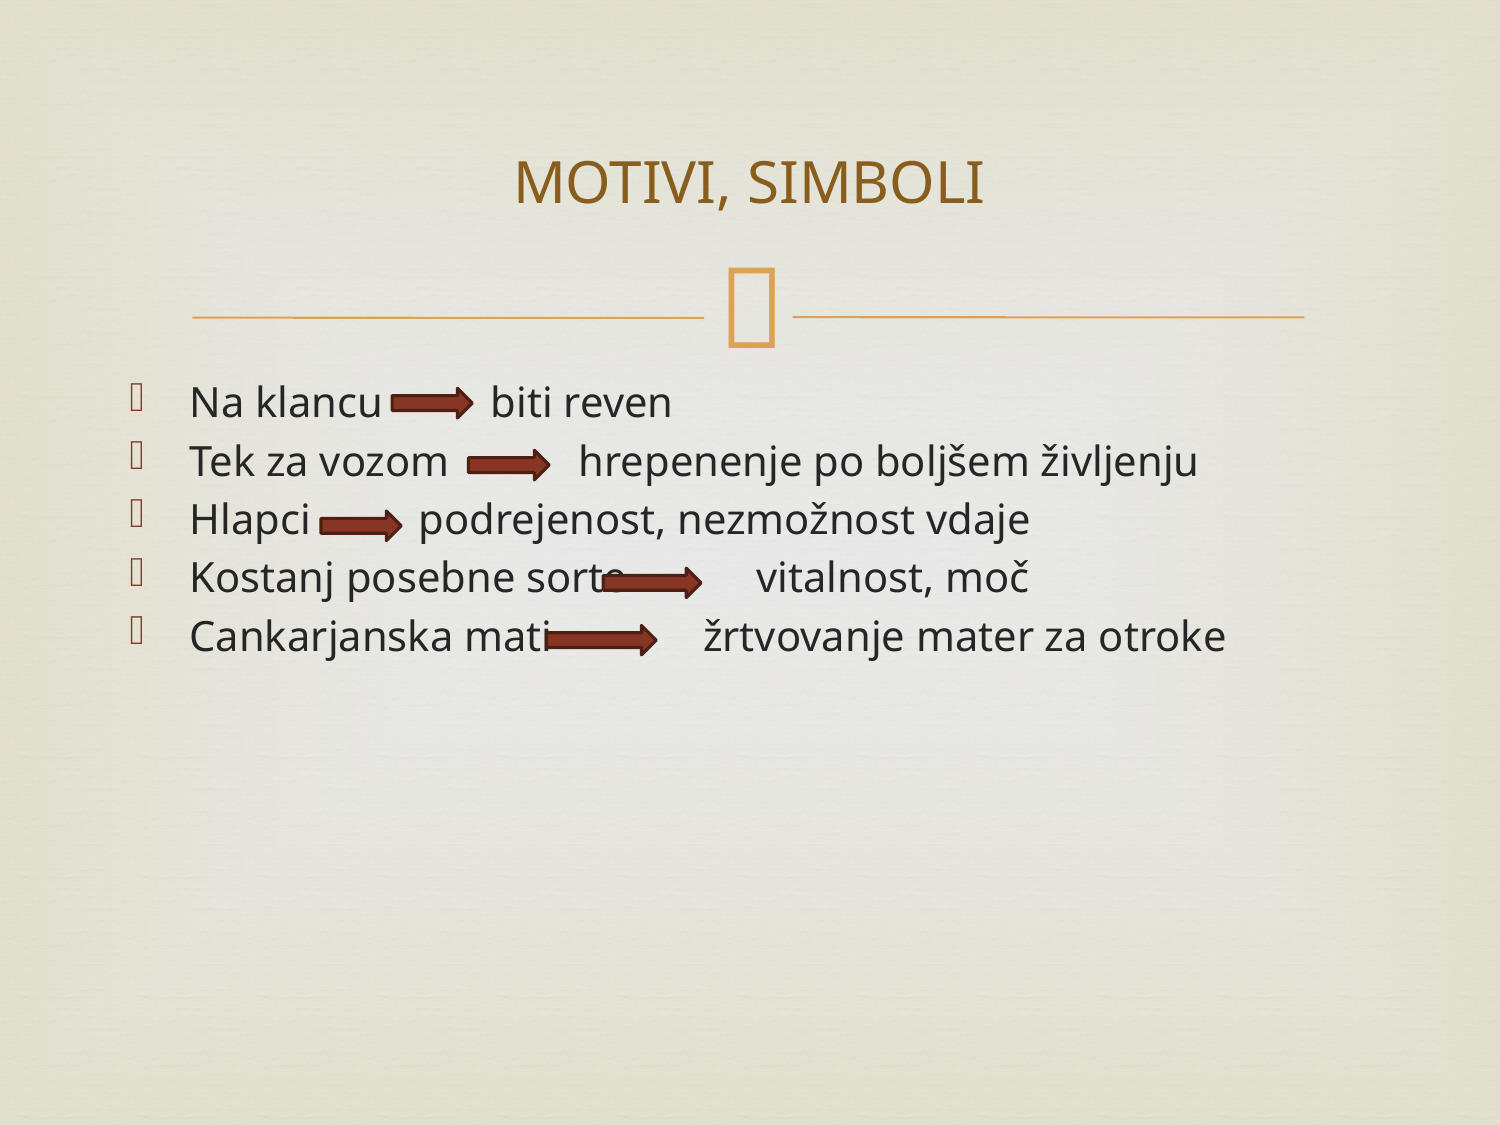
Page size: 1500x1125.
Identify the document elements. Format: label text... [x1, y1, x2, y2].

text_box [603, 568, 701, 598]
text_box [546, 625, 657, 655]
text_box [468, 450, 550, 480]
title MOTIVI, SIMBOLI [113, 93, 1386, 267]
list Na klancu biti reven Tek za vozom hrepenenje po boljšem življenju Hlapci podrejenost, nezmožnost vdaje Kostanj posebne sorte vitalnost, moč Cankarjanska mati žrtvovanje mater za otroke [114, 368, 1386, 1005]
text_box [321, 510, 402, 541]
text_box [392, 388, 473, 418]
